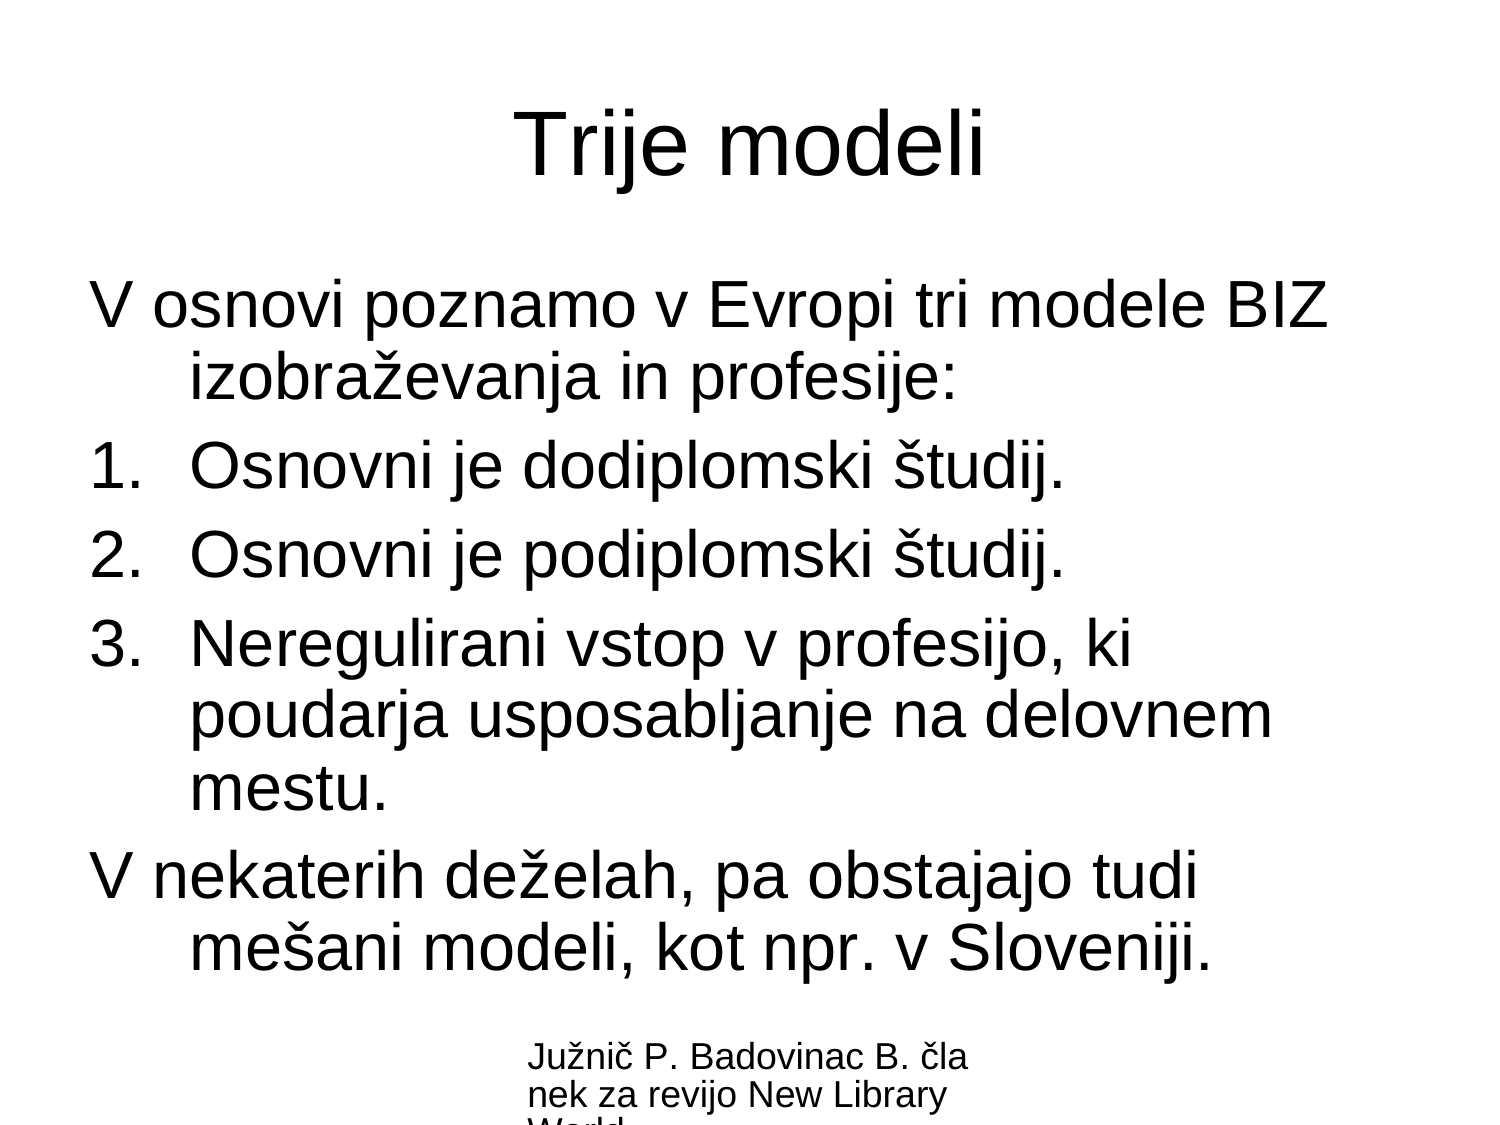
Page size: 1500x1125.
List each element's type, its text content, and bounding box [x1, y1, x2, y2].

list V osnovi poznamo v Evropi tri modele BIZ izobraževanja in profesije: Osnovni je dodiplomski študij. Osnovni je podiplomski študij. Neregulirani vstop v profesijo, ki poudarja usposabljanje na delovnem mestu. V nekaterih deželah, pa obstajajo tudi mešani modeli, kot npr. v Sloveniji. [75, 262, 1426, 1006]
title Trije modeli [75, 45, 1426, 233]
